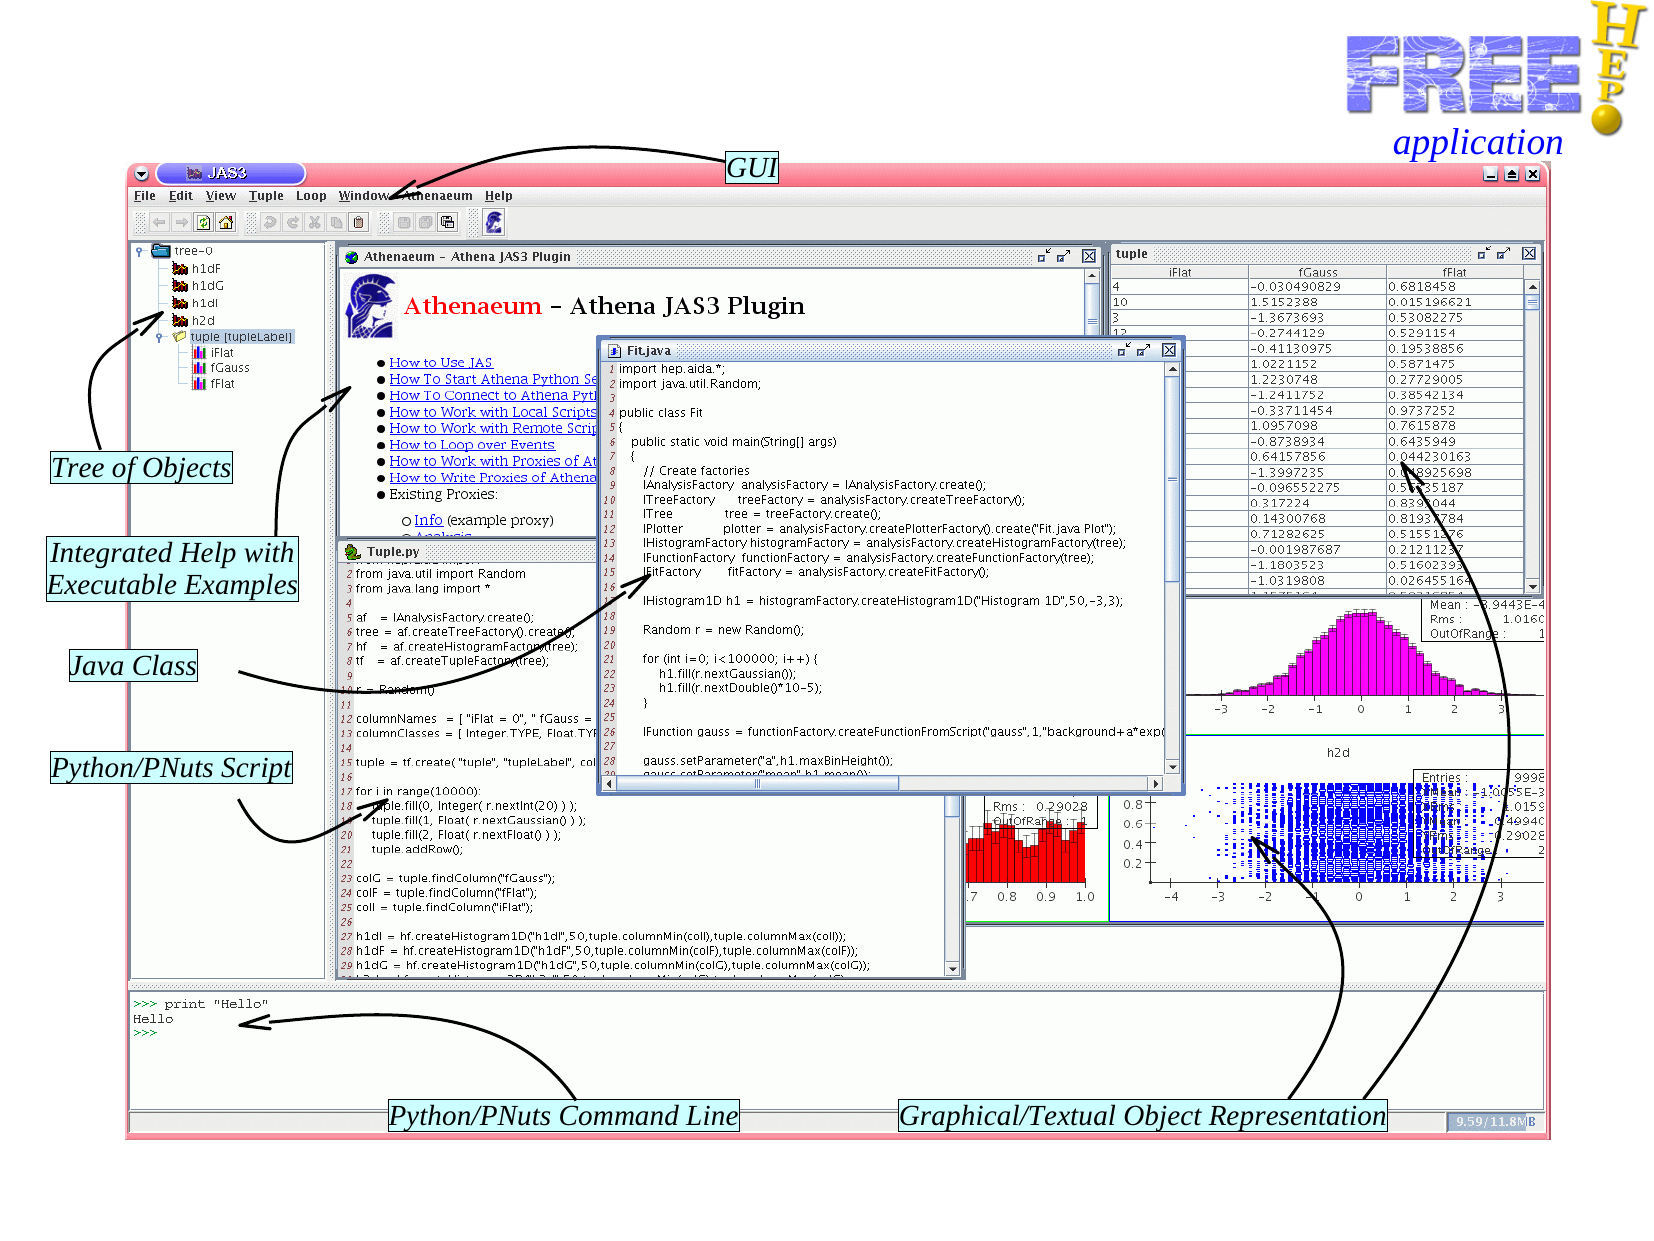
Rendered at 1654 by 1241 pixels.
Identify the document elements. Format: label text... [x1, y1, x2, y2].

text_box Integrated Help with Executable Examples [46, 536, 299, 602]
picture [1336, 0, 1654, 139]
text_box Python/PNuts Command Line [388, 1099, 740, 1132]
text_box Python/PNuts Script [50, 751, 292, 784]
text_box Tree of Objects [50, 451, 233, 484]
picture [125, 161, 1551, 1140]
text_box application [1392, 121, 1560, 163]
text_box GUI [725, 151, 779, 184]
text_box Graphical/Textual Object Representation [898, 1099, 1388, 1132]
text_box Java Class [69, 649, 197, 682]
